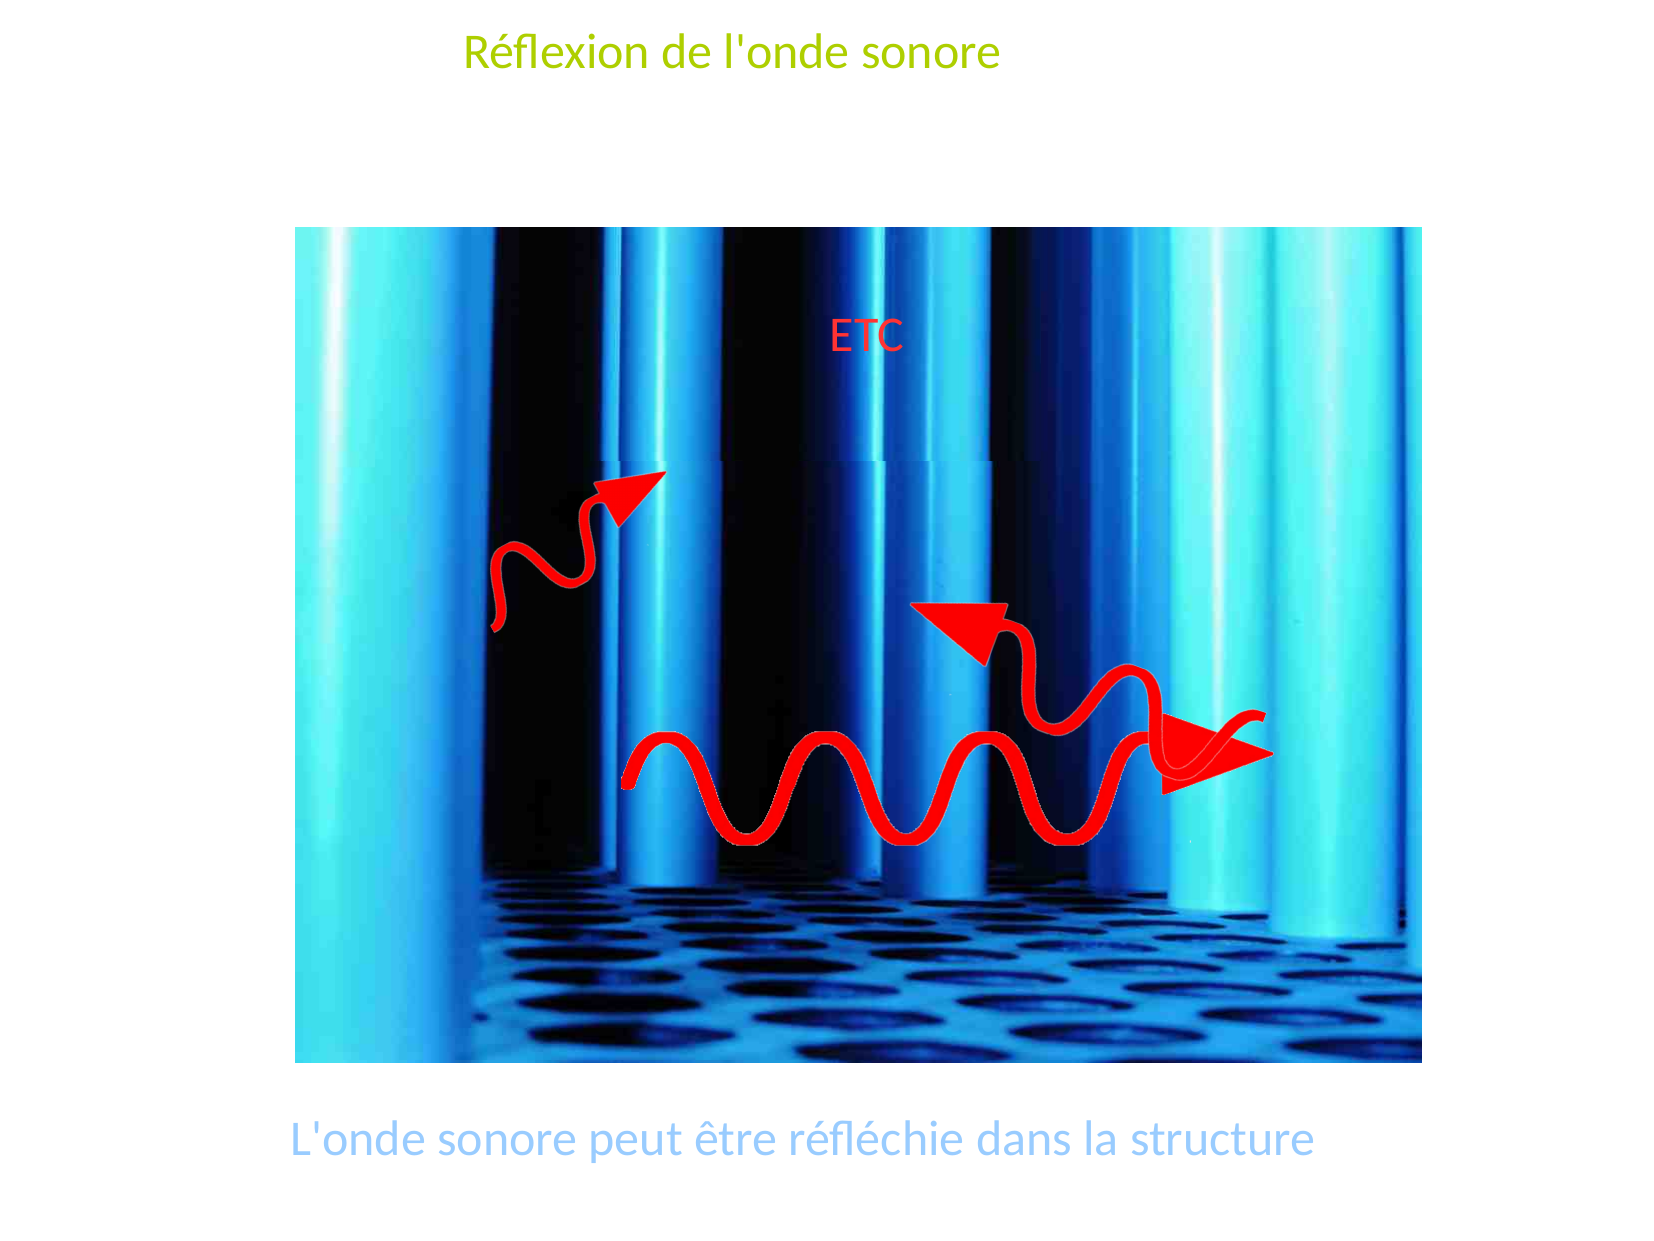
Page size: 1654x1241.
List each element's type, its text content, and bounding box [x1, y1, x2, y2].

text_box ETC [814, 307, 934, 439]
text_box Réflexion de l'onde sonore [295, 23, 1170, 120]
picture [295, 227, 1422, 1063]
text_box L'onde sonore peut être réfléchie dans la structure [165, 1110, 1441, 1241]
